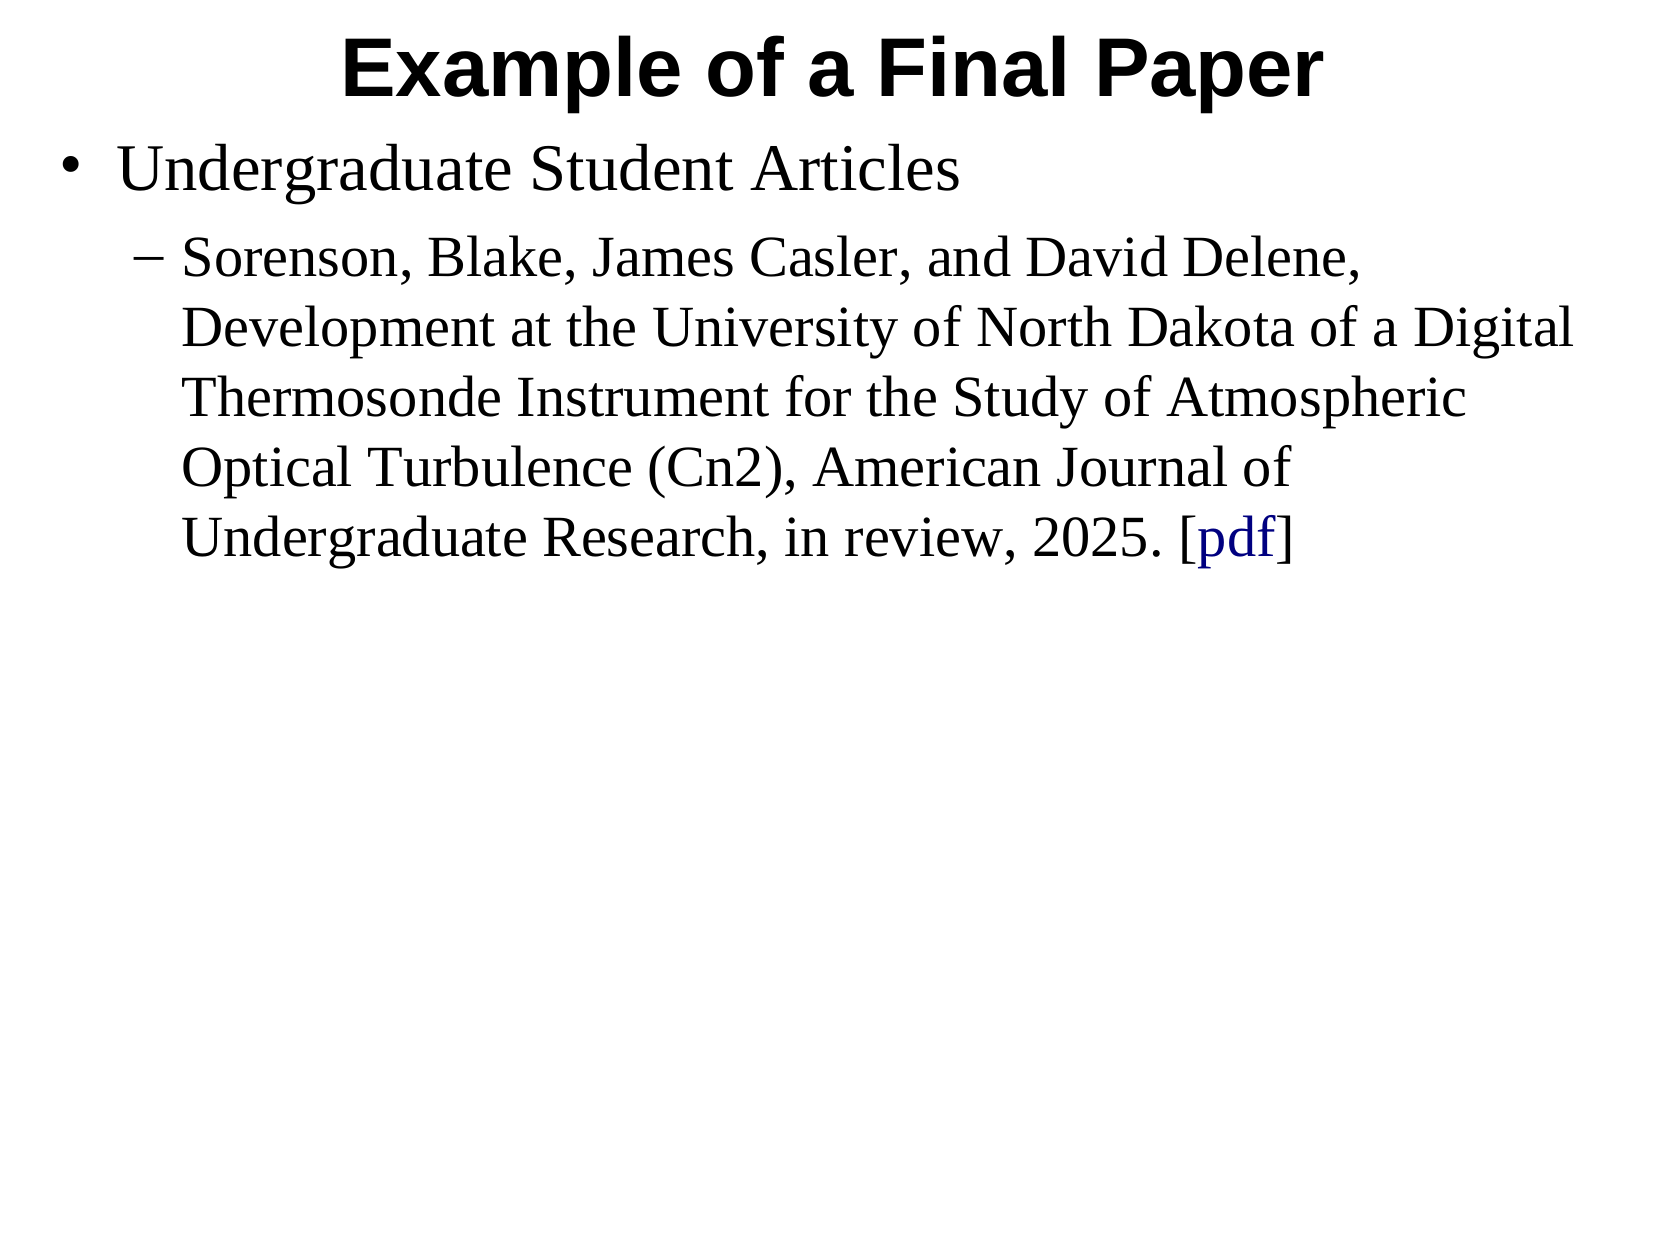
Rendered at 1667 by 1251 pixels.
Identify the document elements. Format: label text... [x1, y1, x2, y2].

list Undergraduate Student Articles Sorenson, Blake, James Casler, and David Delene, Development at the University of North Dakota of a Digital Thermosonde Instrument for the Study of Atmospheric Optical Turbulence (Cn2), American Journal of Undergraduate Research, in review, 2025. [pdf] [45, 116, 1636, 1202]
title Example of a Final Paper [0, 5, 1667, 121]
